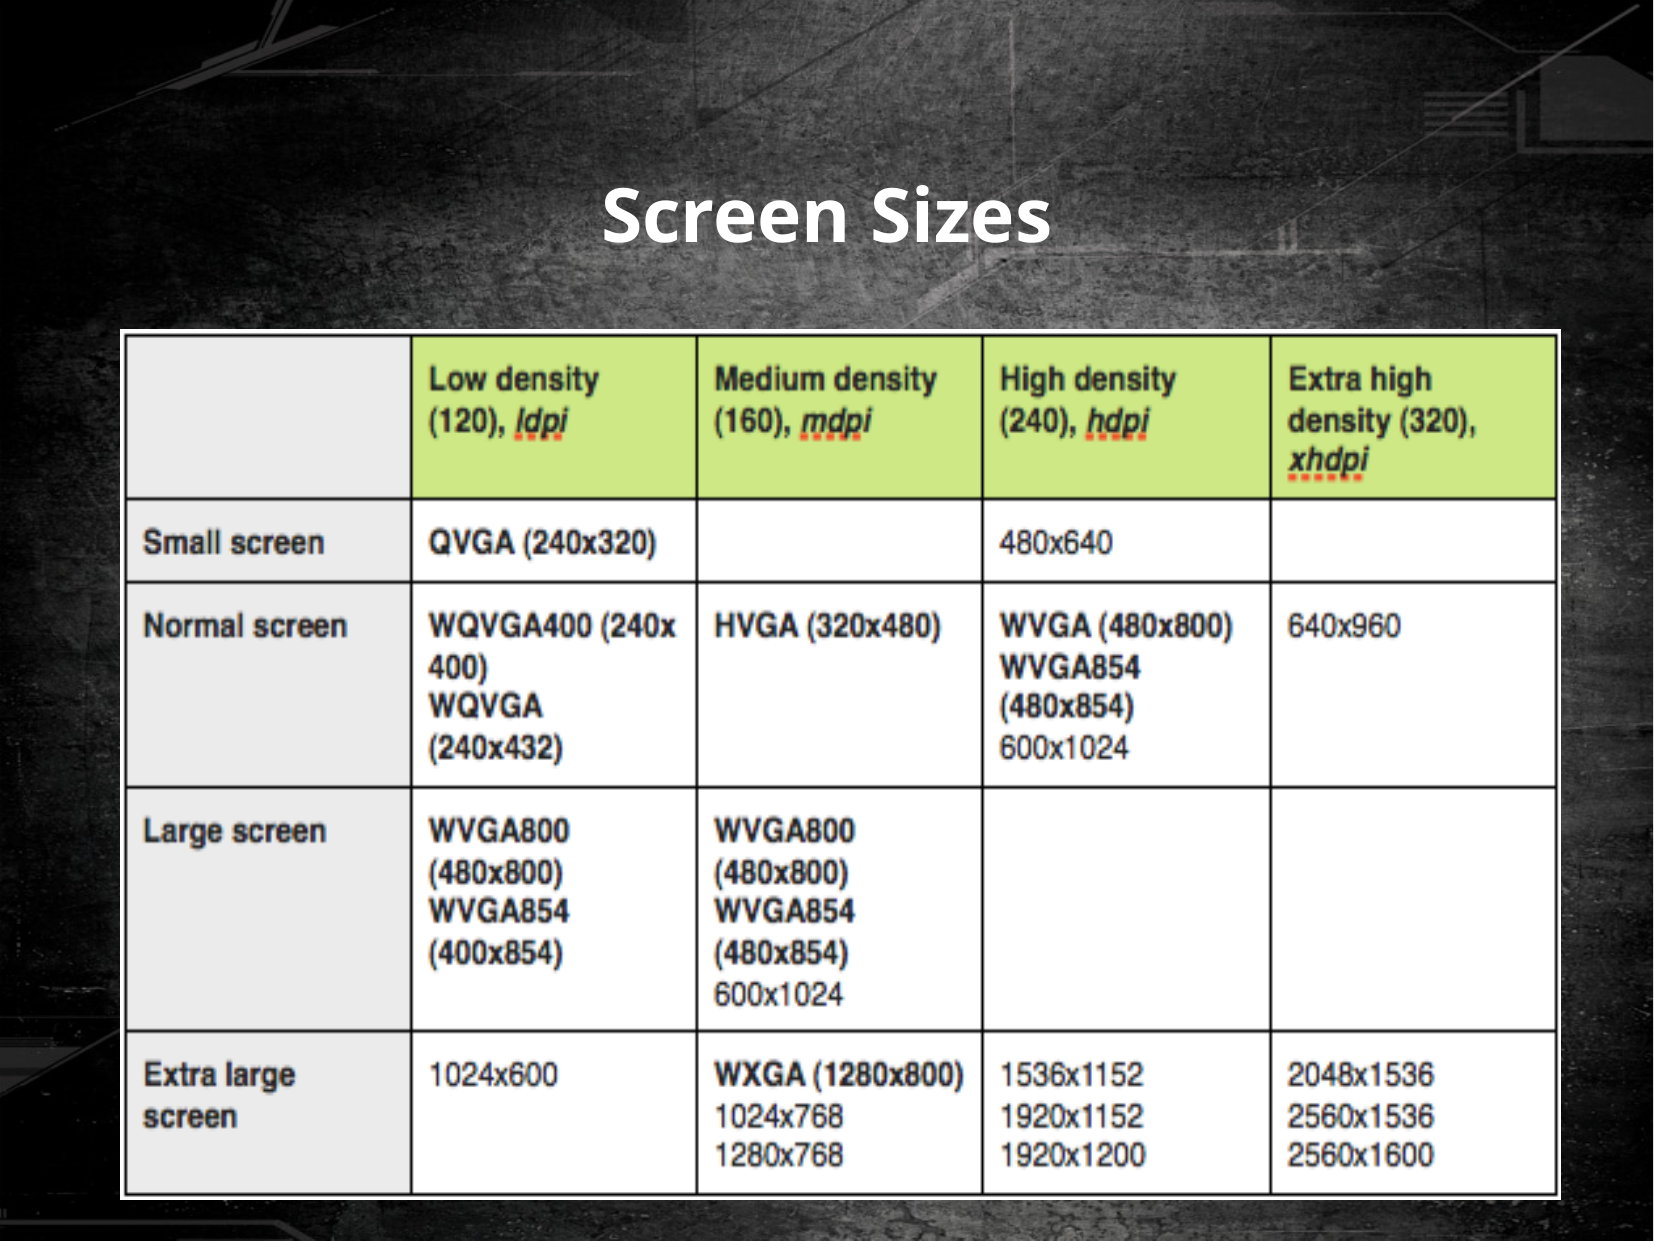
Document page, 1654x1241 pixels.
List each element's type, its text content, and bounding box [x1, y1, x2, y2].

text_box Screen Sizes [204, 154, 1450, 275]
picture [0, 0, 1654, 1241]
